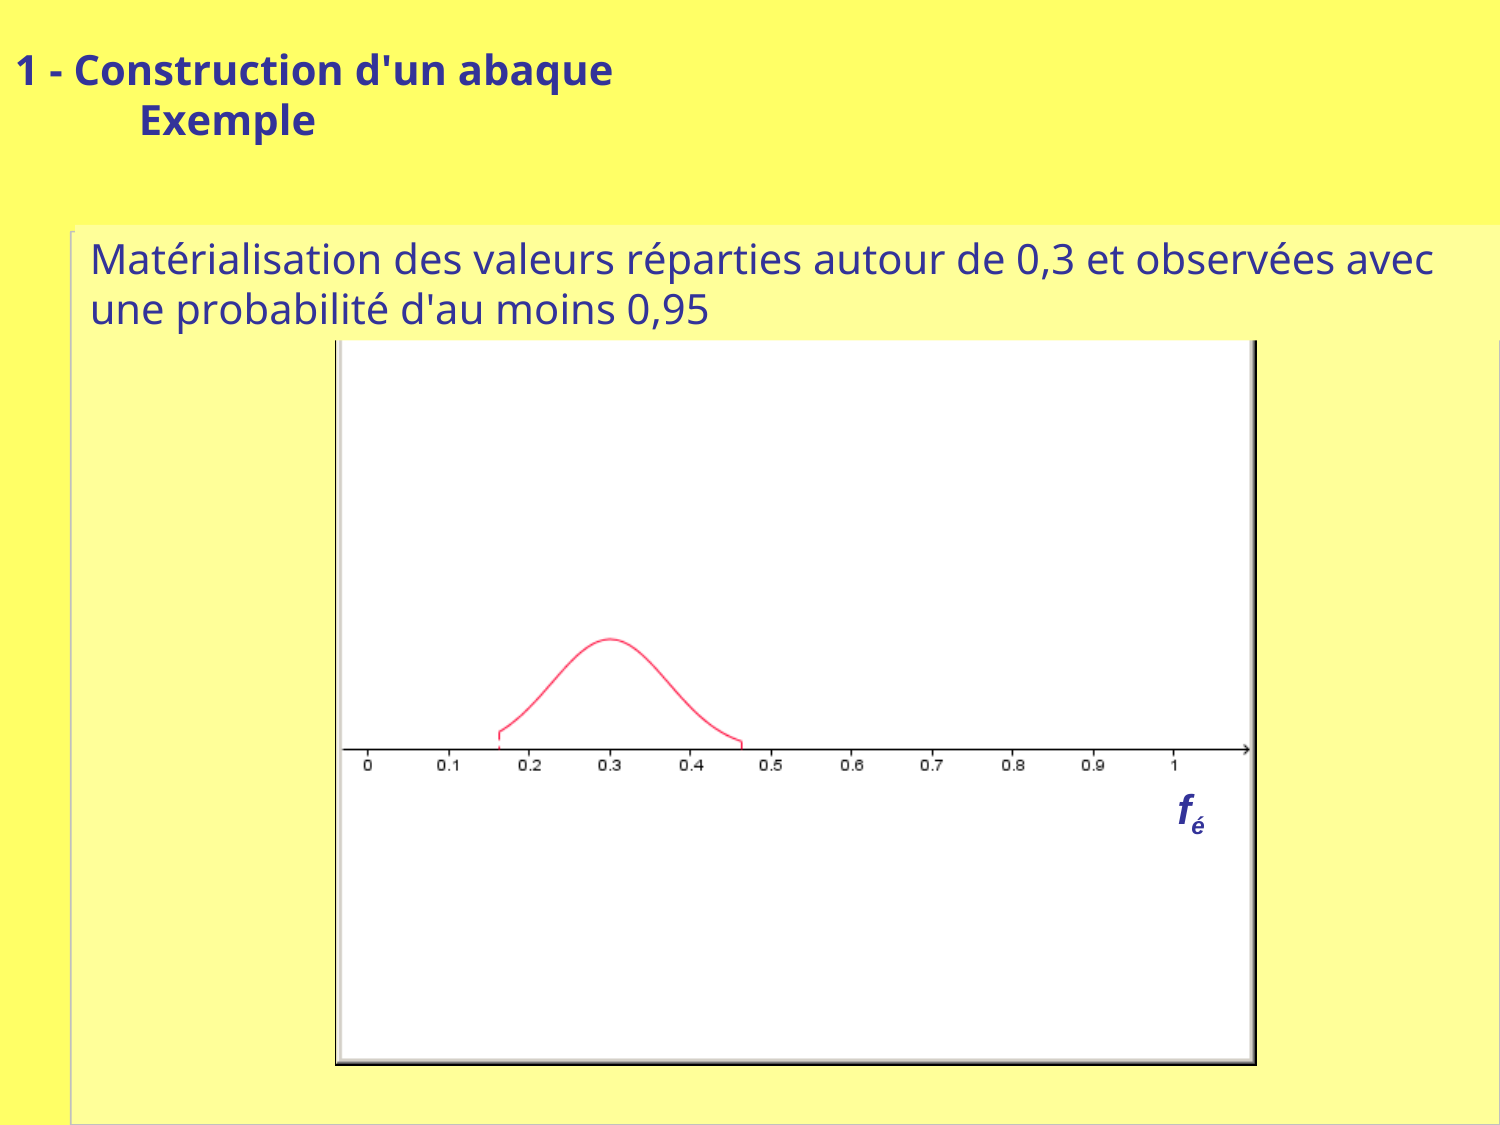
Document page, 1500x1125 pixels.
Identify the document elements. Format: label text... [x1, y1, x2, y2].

text_box 1 - Construction d'un abaque Exemple [0, 0, 1500, 188]
picture [336, 341, 1256, 1065]
text_box Matérialisation des valeurs réparties autour de 0,3 et observées avec une probabilité d'au moins 0,95 [75, 224, 1500, 341]
text_box fé [1162, 774, 1263, 848]
